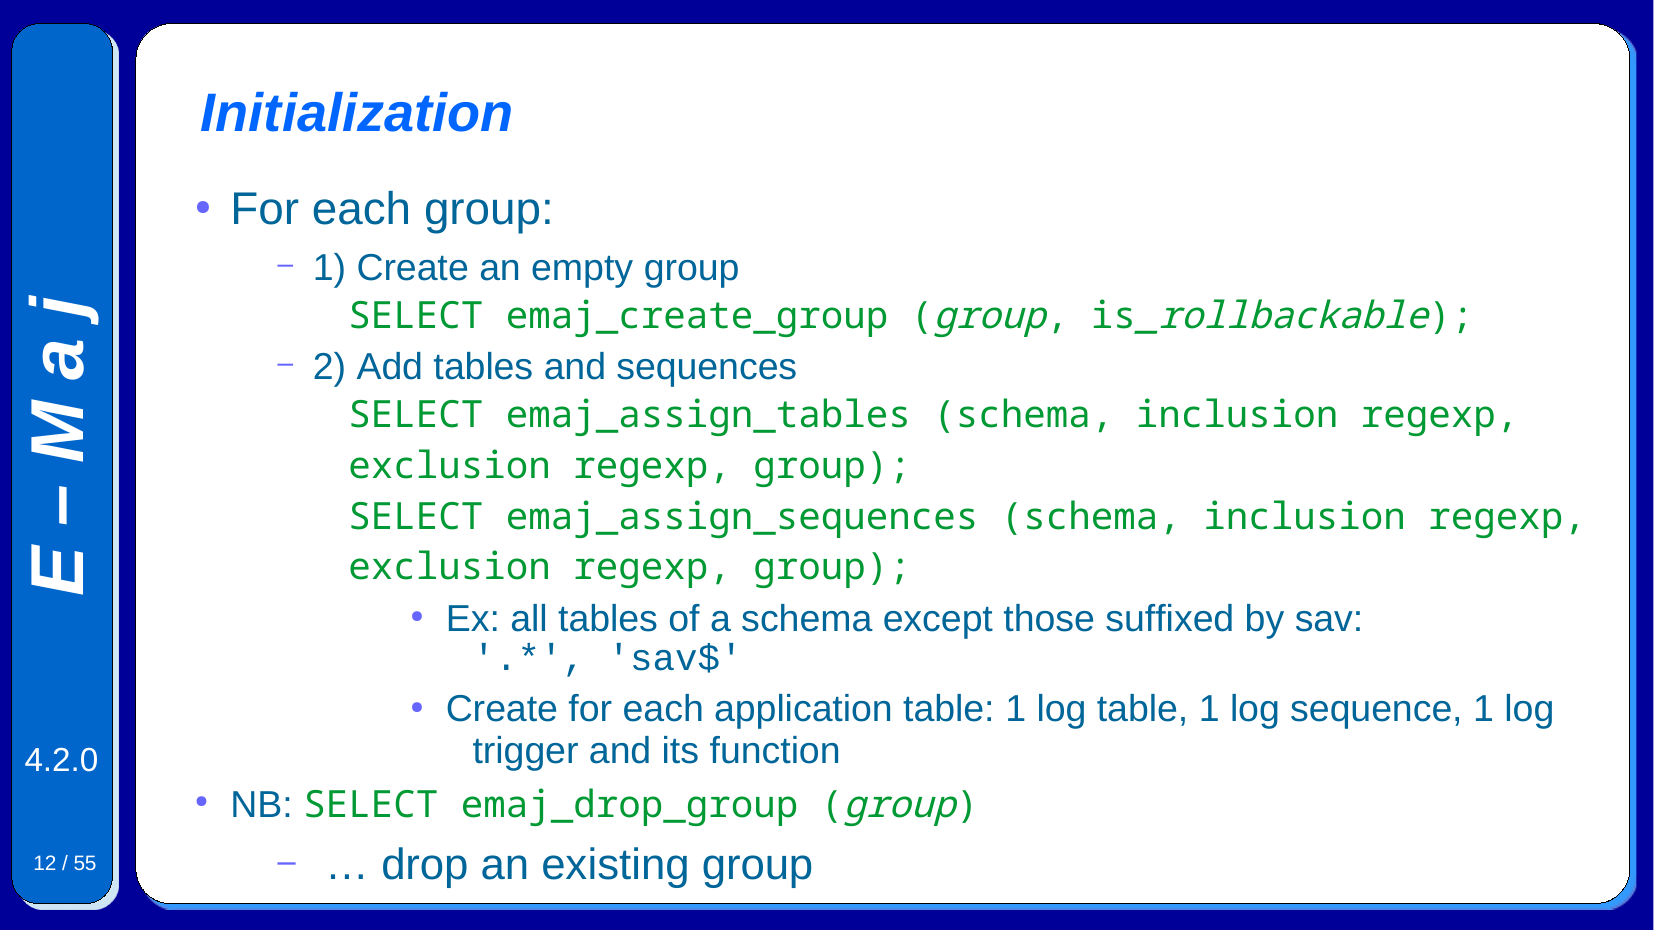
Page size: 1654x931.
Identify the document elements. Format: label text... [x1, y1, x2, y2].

list For each group: 1) Create an empty group SELECT emaj_create_group (group, is_rollbackable); 2) Add tables and sequences SELECT emaj_assign_tables (schema, inclusion regexp, exclusion regexp, group); SELECT emaj_assign_sequences (schema, inclusion regexp, exclusion regexp, group); Ex: all tables of a schema except those suffixed by sav: '.*', 'sav$' Create for each application table: 1 log table, 1 log sequence, 1 log trigger and its function NB: SELECT emaj_drop_group (group) … drop an existing group [177, 183, 1587, 888]
title Initialization [200, 34, 1575, 183]
